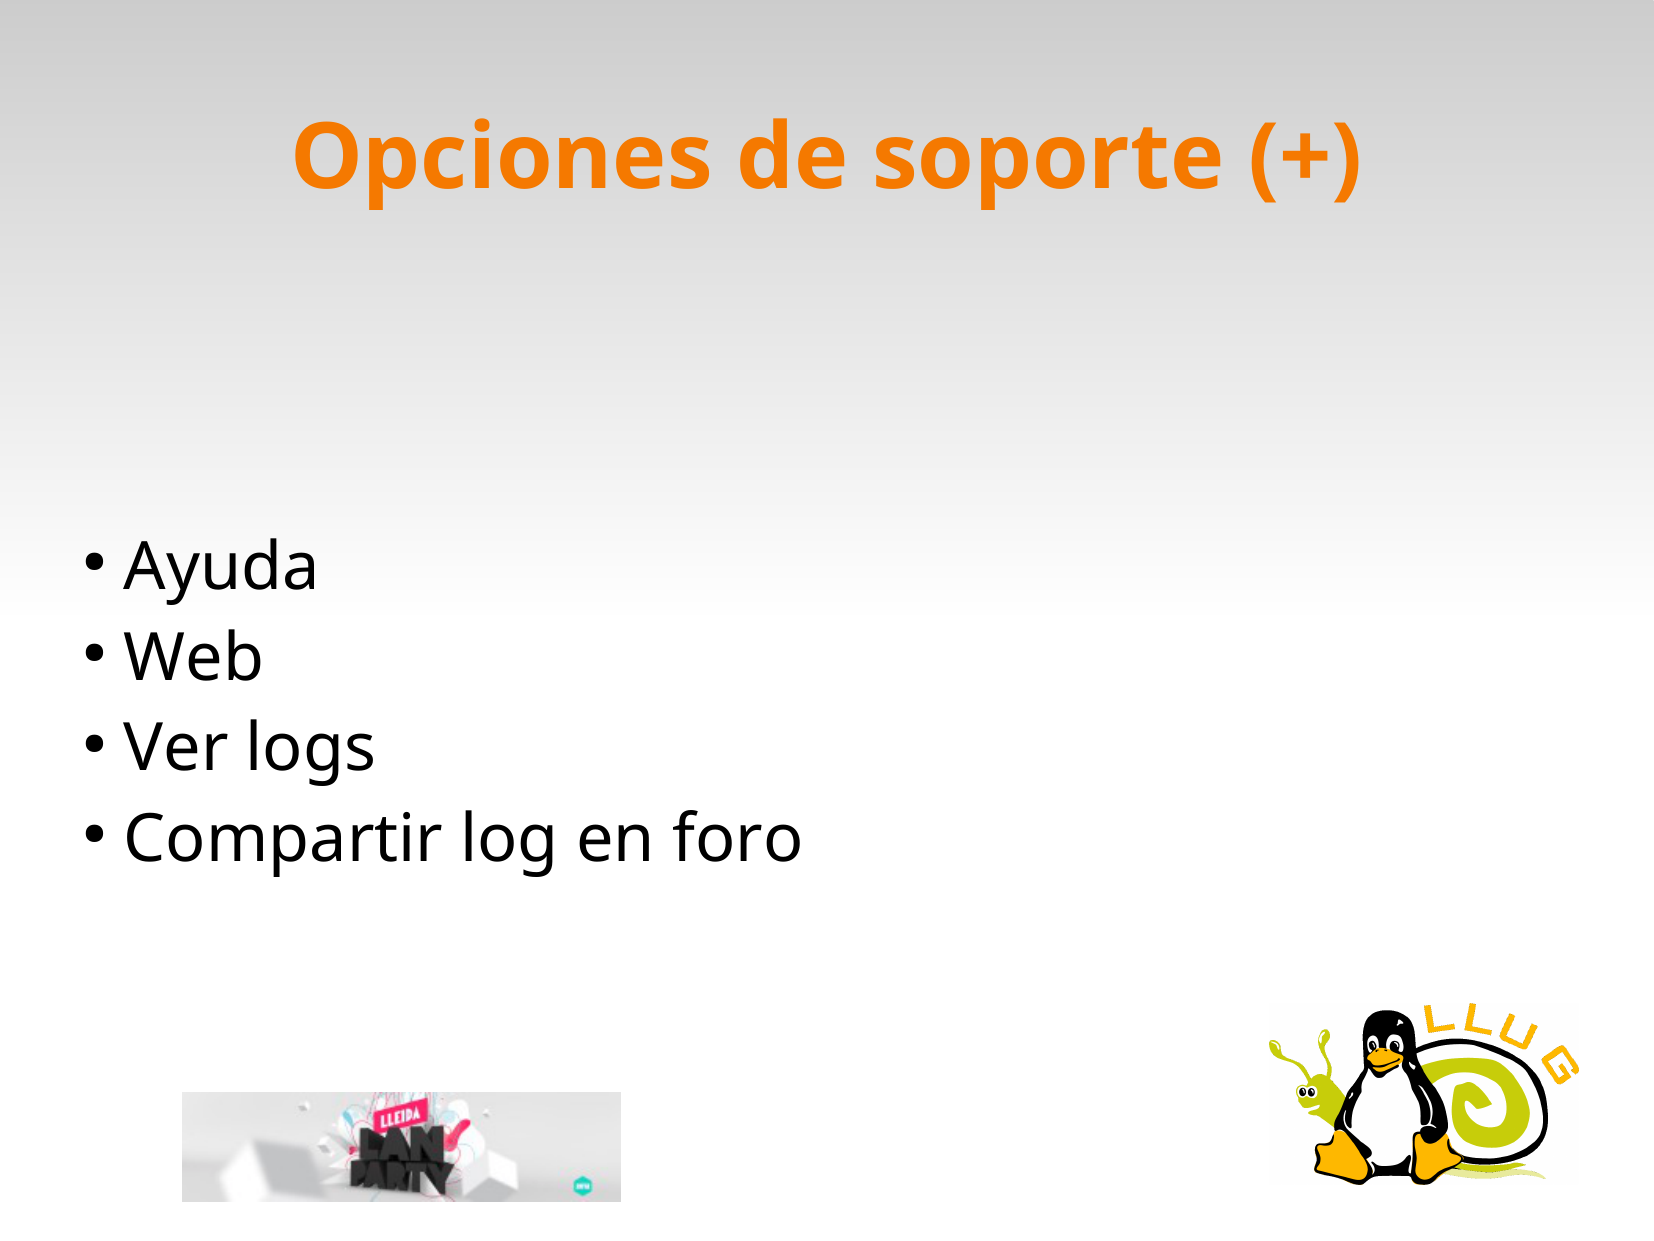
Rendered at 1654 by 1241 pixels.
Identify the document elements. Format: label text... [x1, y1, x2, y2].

subtitle Ayuda Web Ver logs Compartir log en foro [82, 297, 1571, 1102]
picture [182, 1092, 621, 1202]
title Opciones de soporte (+) [82, 56, 1571, 250]
picture [1269, 1003, 1579, 1185]
